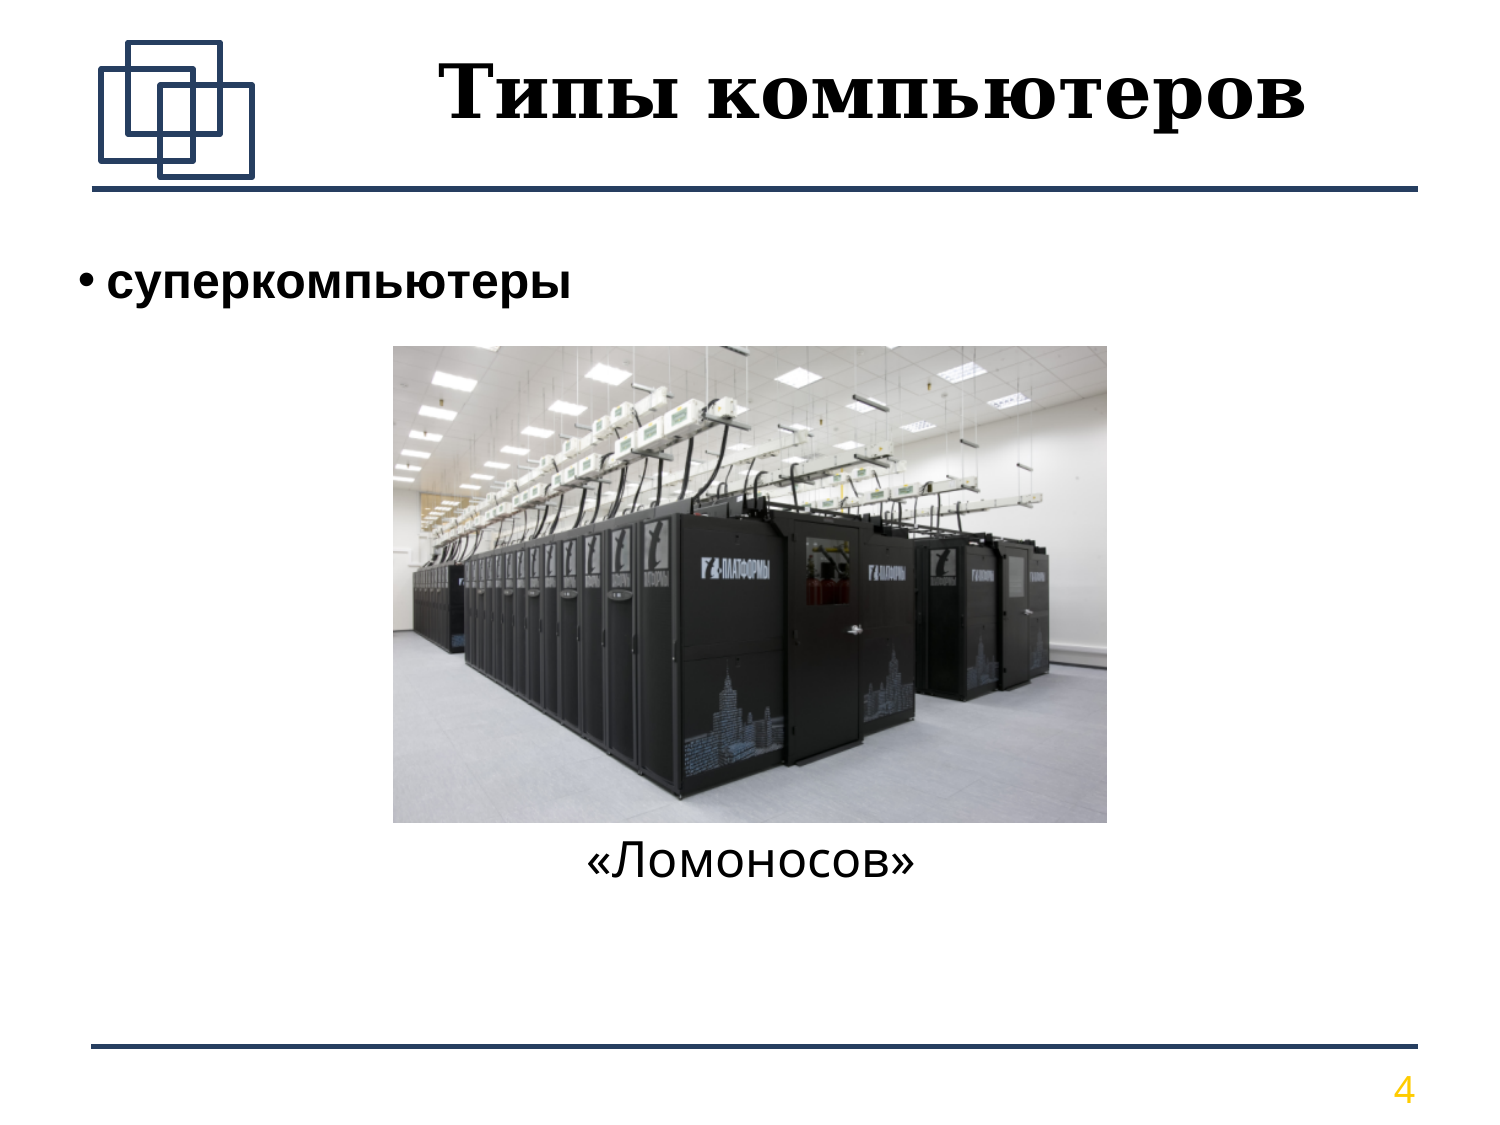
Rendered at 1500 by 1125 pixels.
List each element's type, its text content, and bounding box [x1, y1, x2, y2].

text_box «Ломоносов» [394, 819, 1109, 895]
text_box суперкомпьютеры [63, 241, 588, 317]
title Типы компьютеров [295, 35, 1426, 141]
picture [393, 346, 1107, 823]
